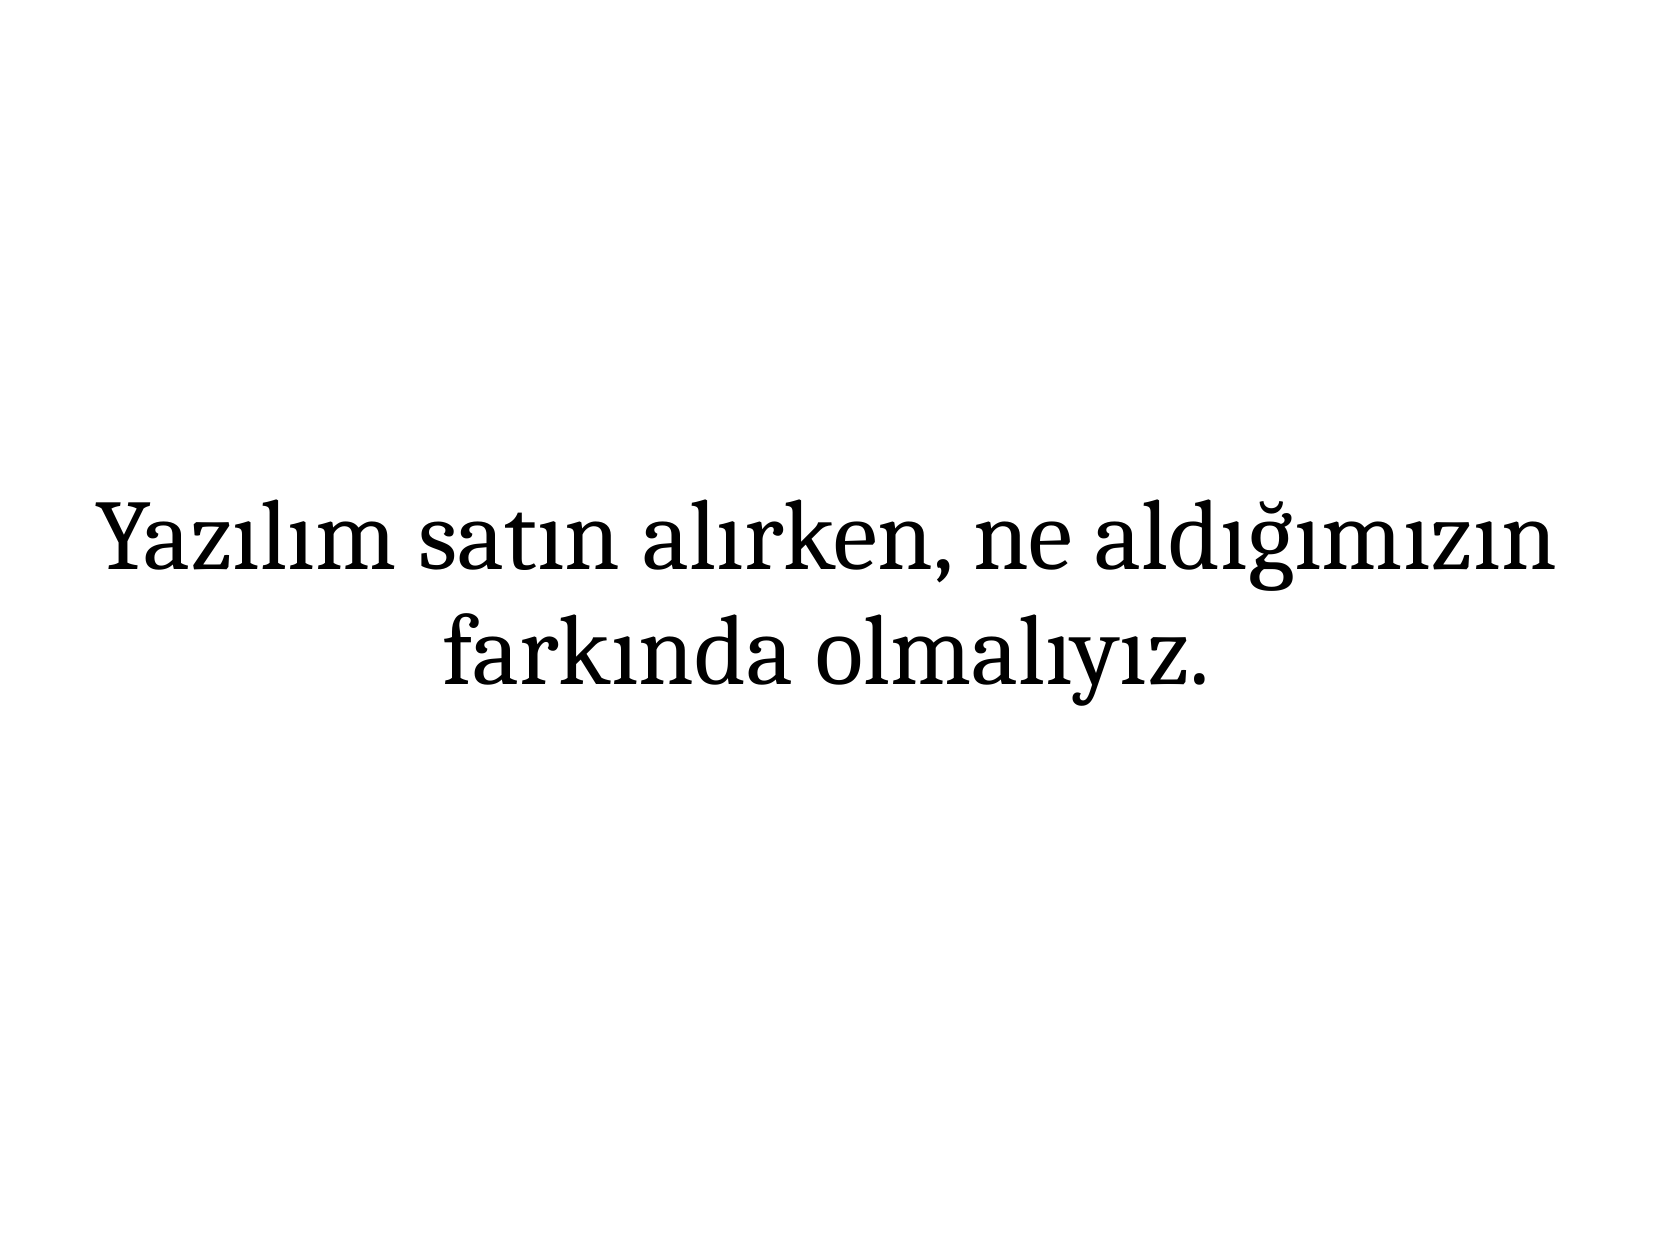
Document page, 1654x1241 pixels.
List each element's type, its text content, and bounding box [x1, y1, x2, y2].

title Yazılım satın alırken, ne aldığımızın farkında olmalıyız. [82, 281, 1571, 908]
